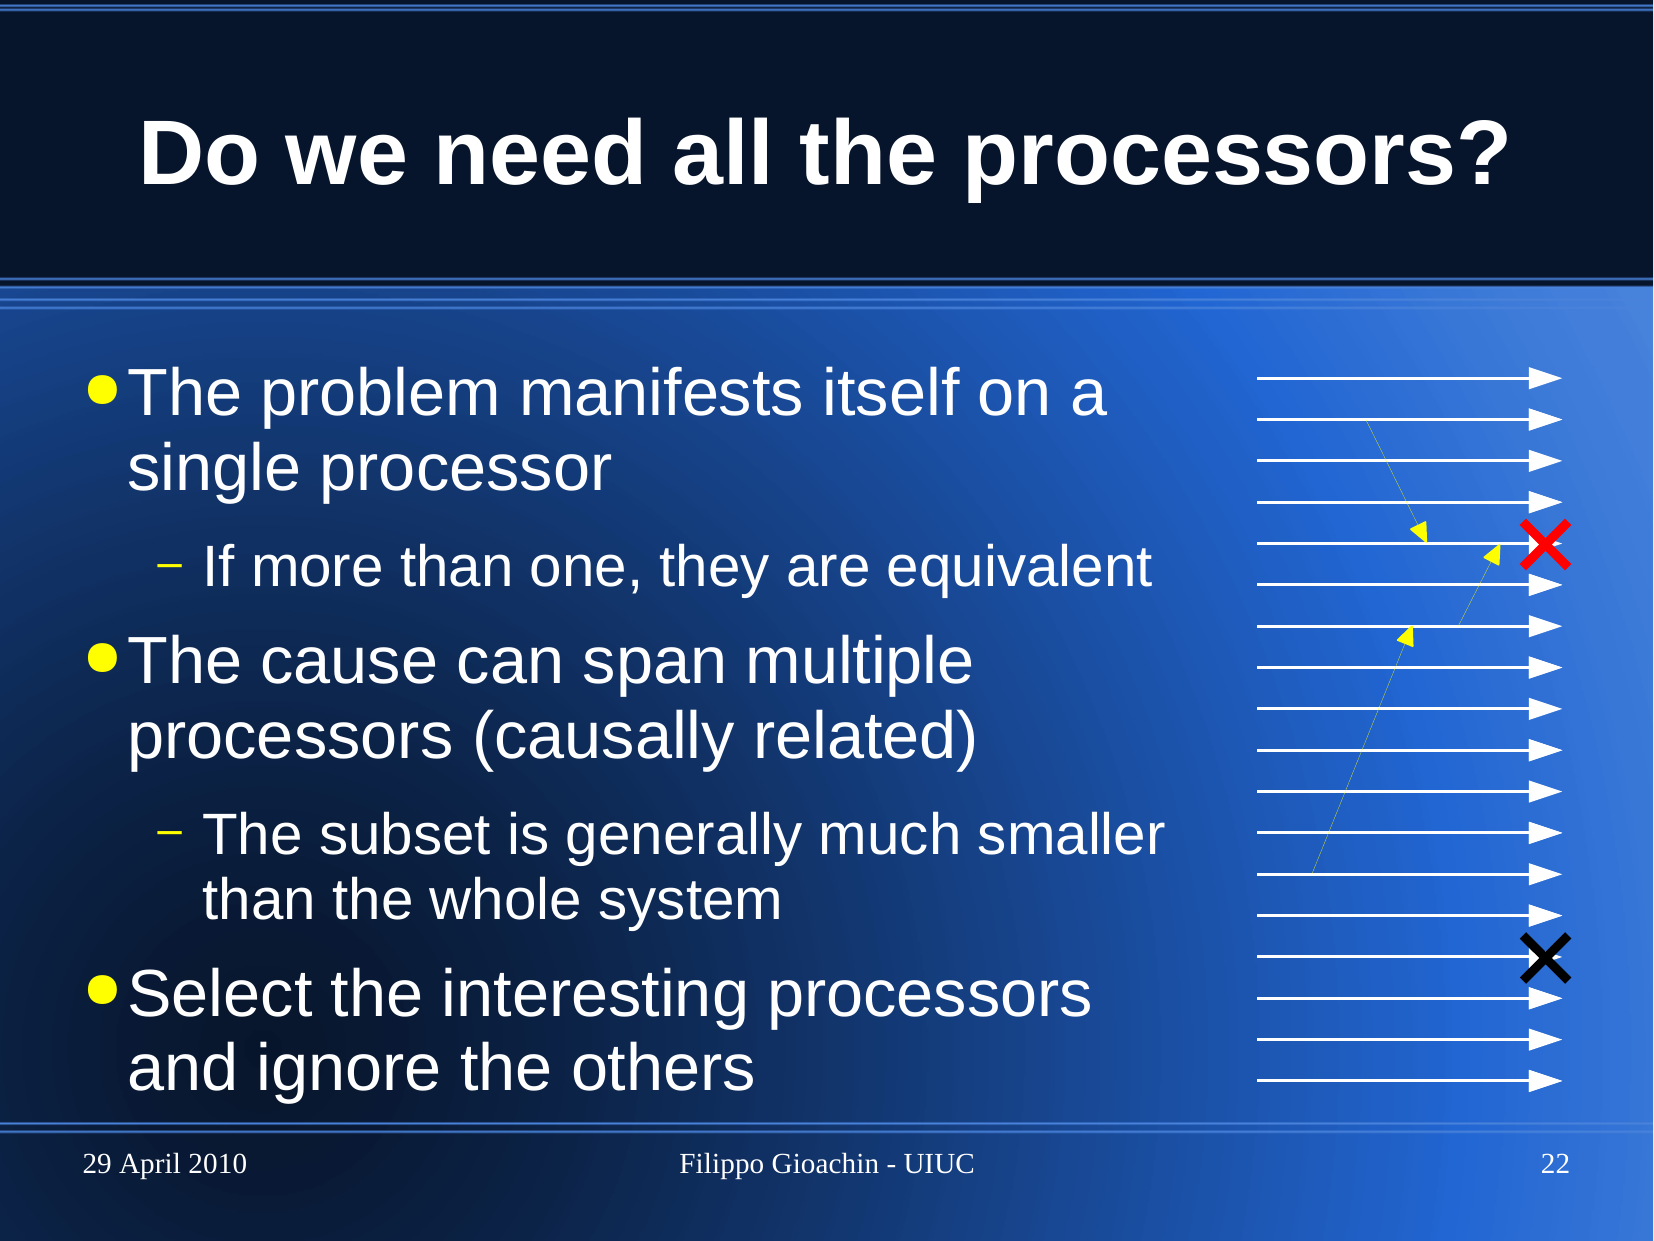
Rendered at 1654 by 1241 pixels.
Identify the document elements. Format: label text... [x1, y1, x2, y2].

picture [0, 0, 1654, 1241]
title Do we need all the processors? [82, 49, 1571, 257]
list The problem manifests itself on a single processor If more than one, they are equivalent The cause can span multiple processors (causally related) The subset is generally much smaller than the whole system Select the interesting processors and ignore the others [82, 355, 1202, 1160]
